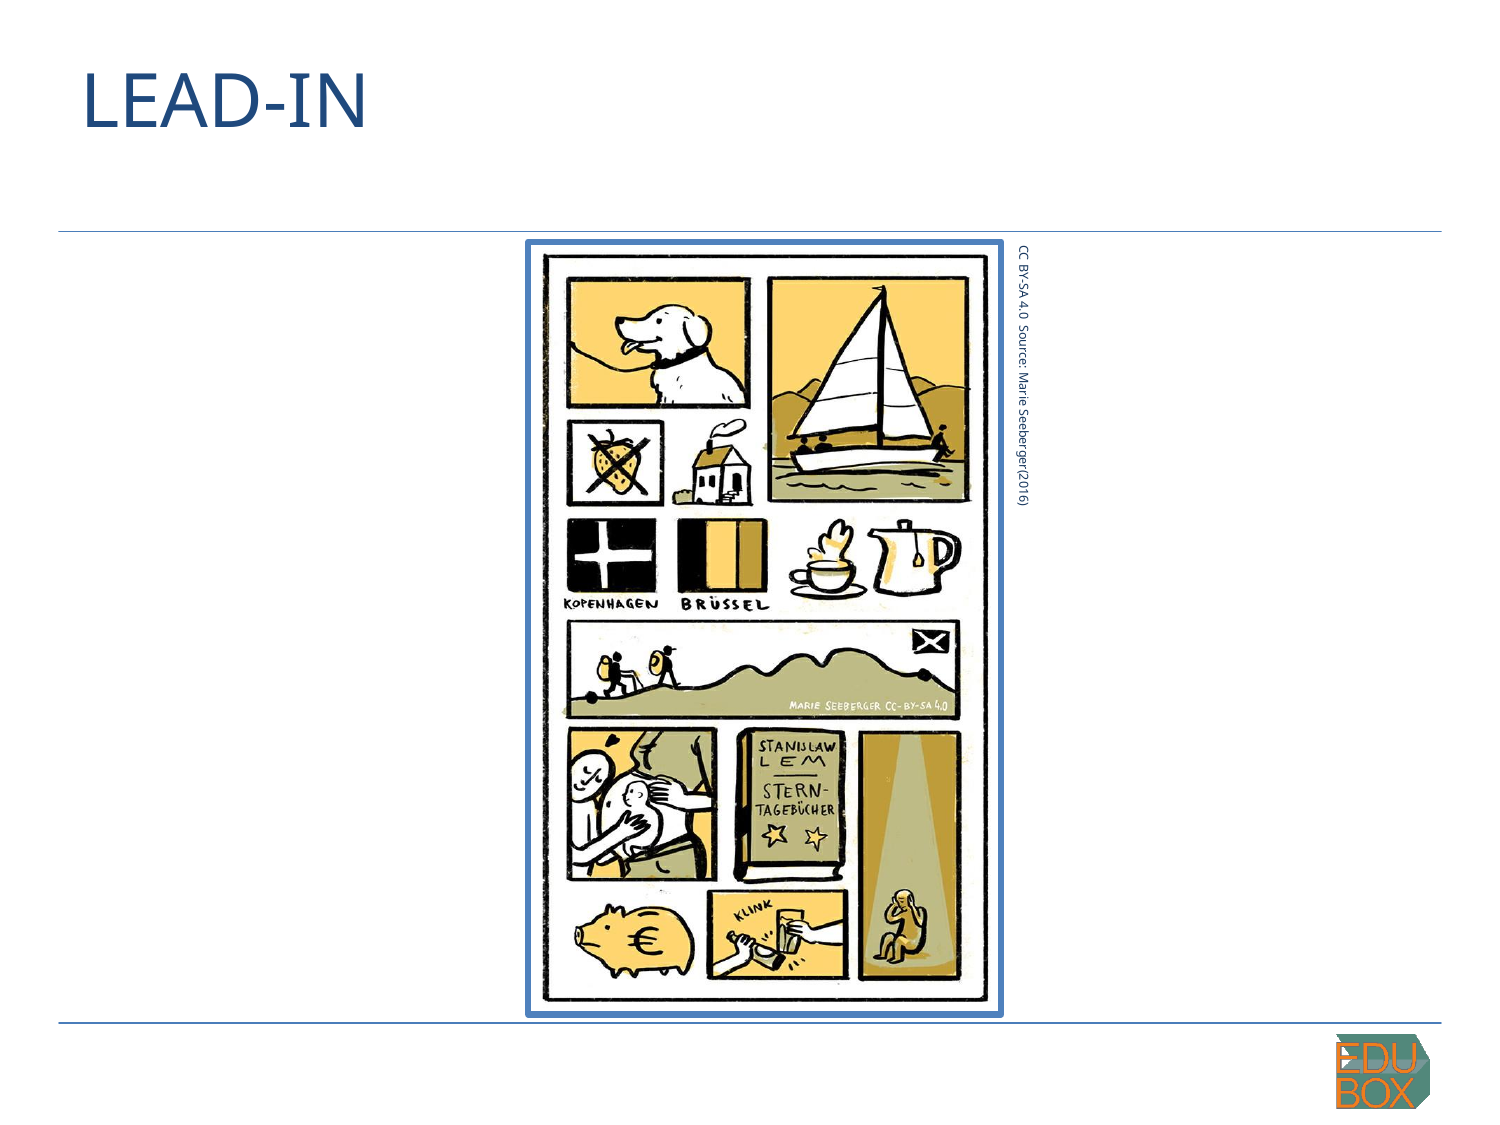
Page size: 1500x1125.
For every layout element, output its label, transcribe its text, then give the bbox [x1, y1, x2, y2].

text_box CC BY-SA 4.0 Source: Marie Seeberger(2016) [1007, 230, 1040, 694]
picture [531, 244, 999, 1012]
picture [1328, 1028, 1437, 1114]
title LEAD-IN [64, 42, 1040, 153]
